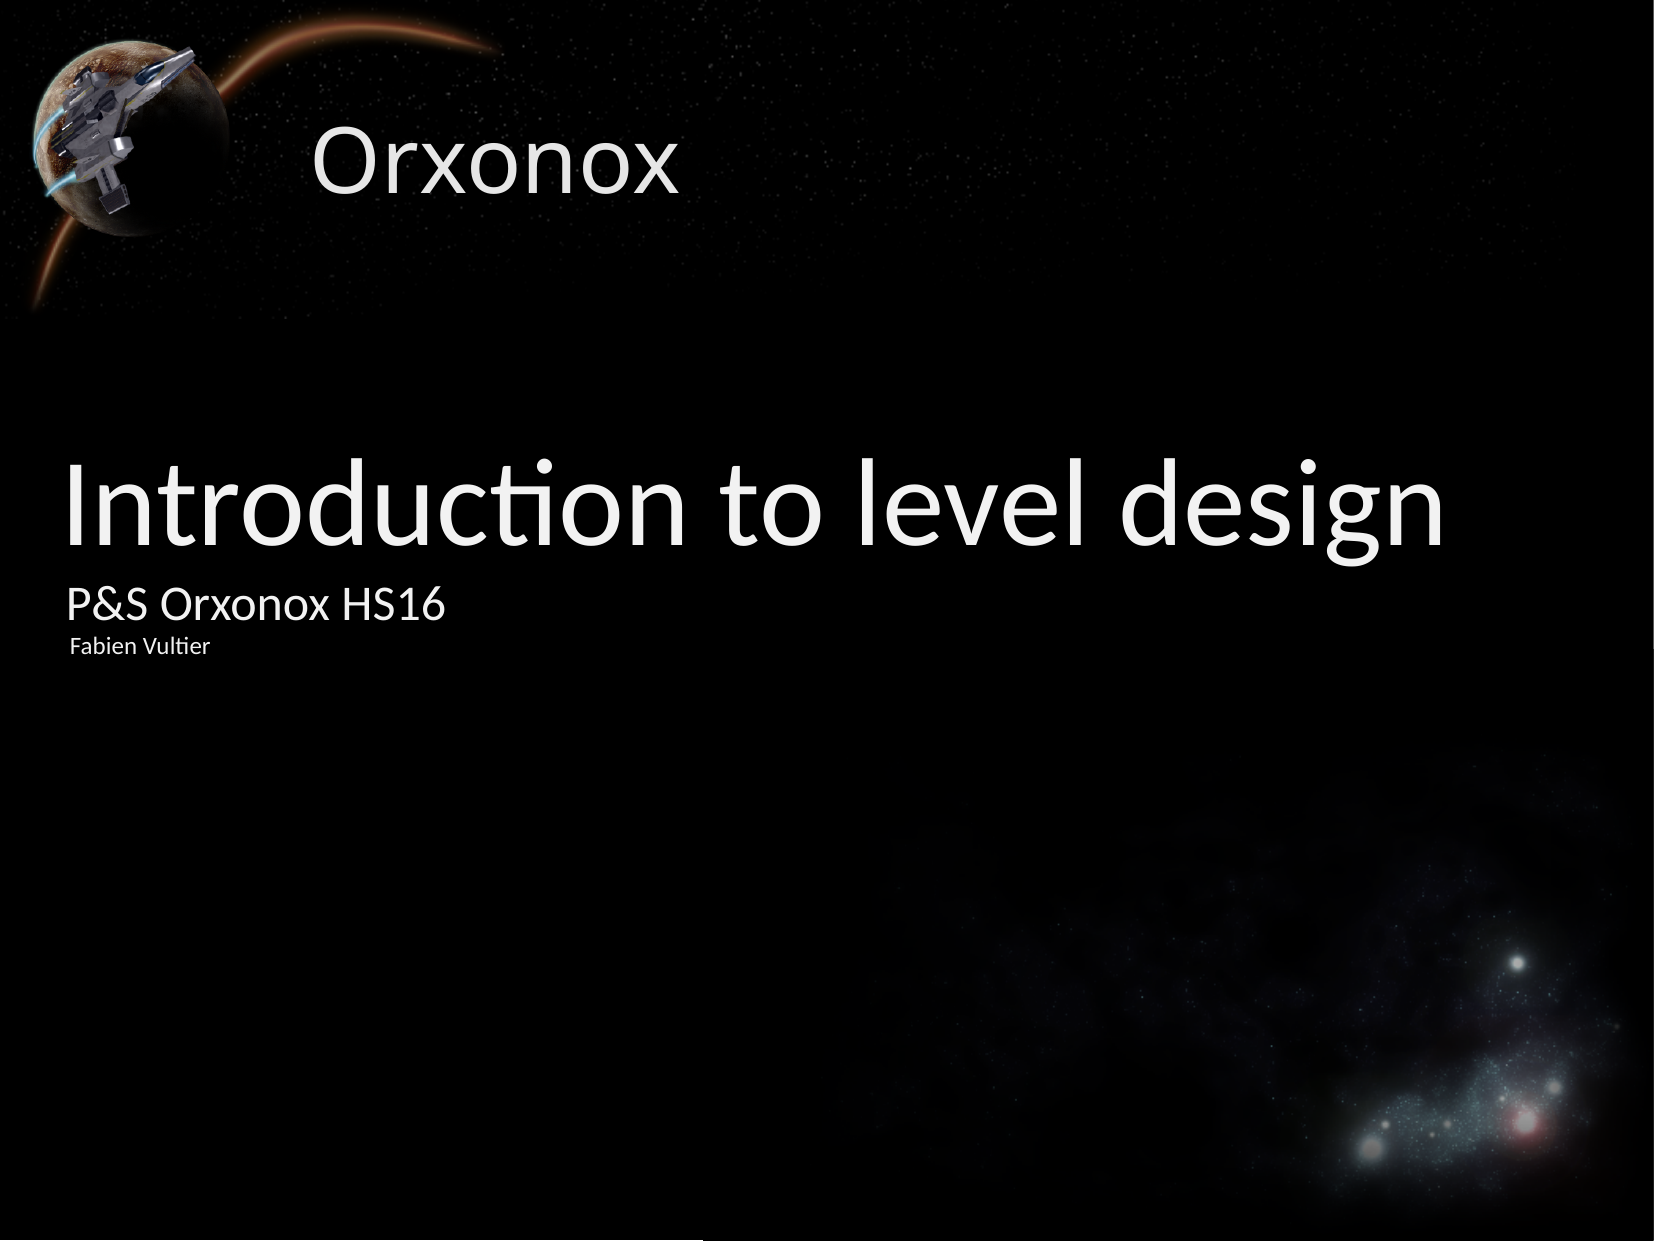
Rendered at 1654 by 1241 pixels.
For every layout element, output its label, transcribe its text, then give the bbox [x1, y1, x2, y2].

list P&S Orxonox HS16 [65, 570, 501, 646]
text_box Fabien Vultier [70, 630, 481, 695]
title Introduction to level design [60, 344, 1591, 646]
picture [703, 649, 1654, 1241]
picture [0, 0, 1607, 443]
